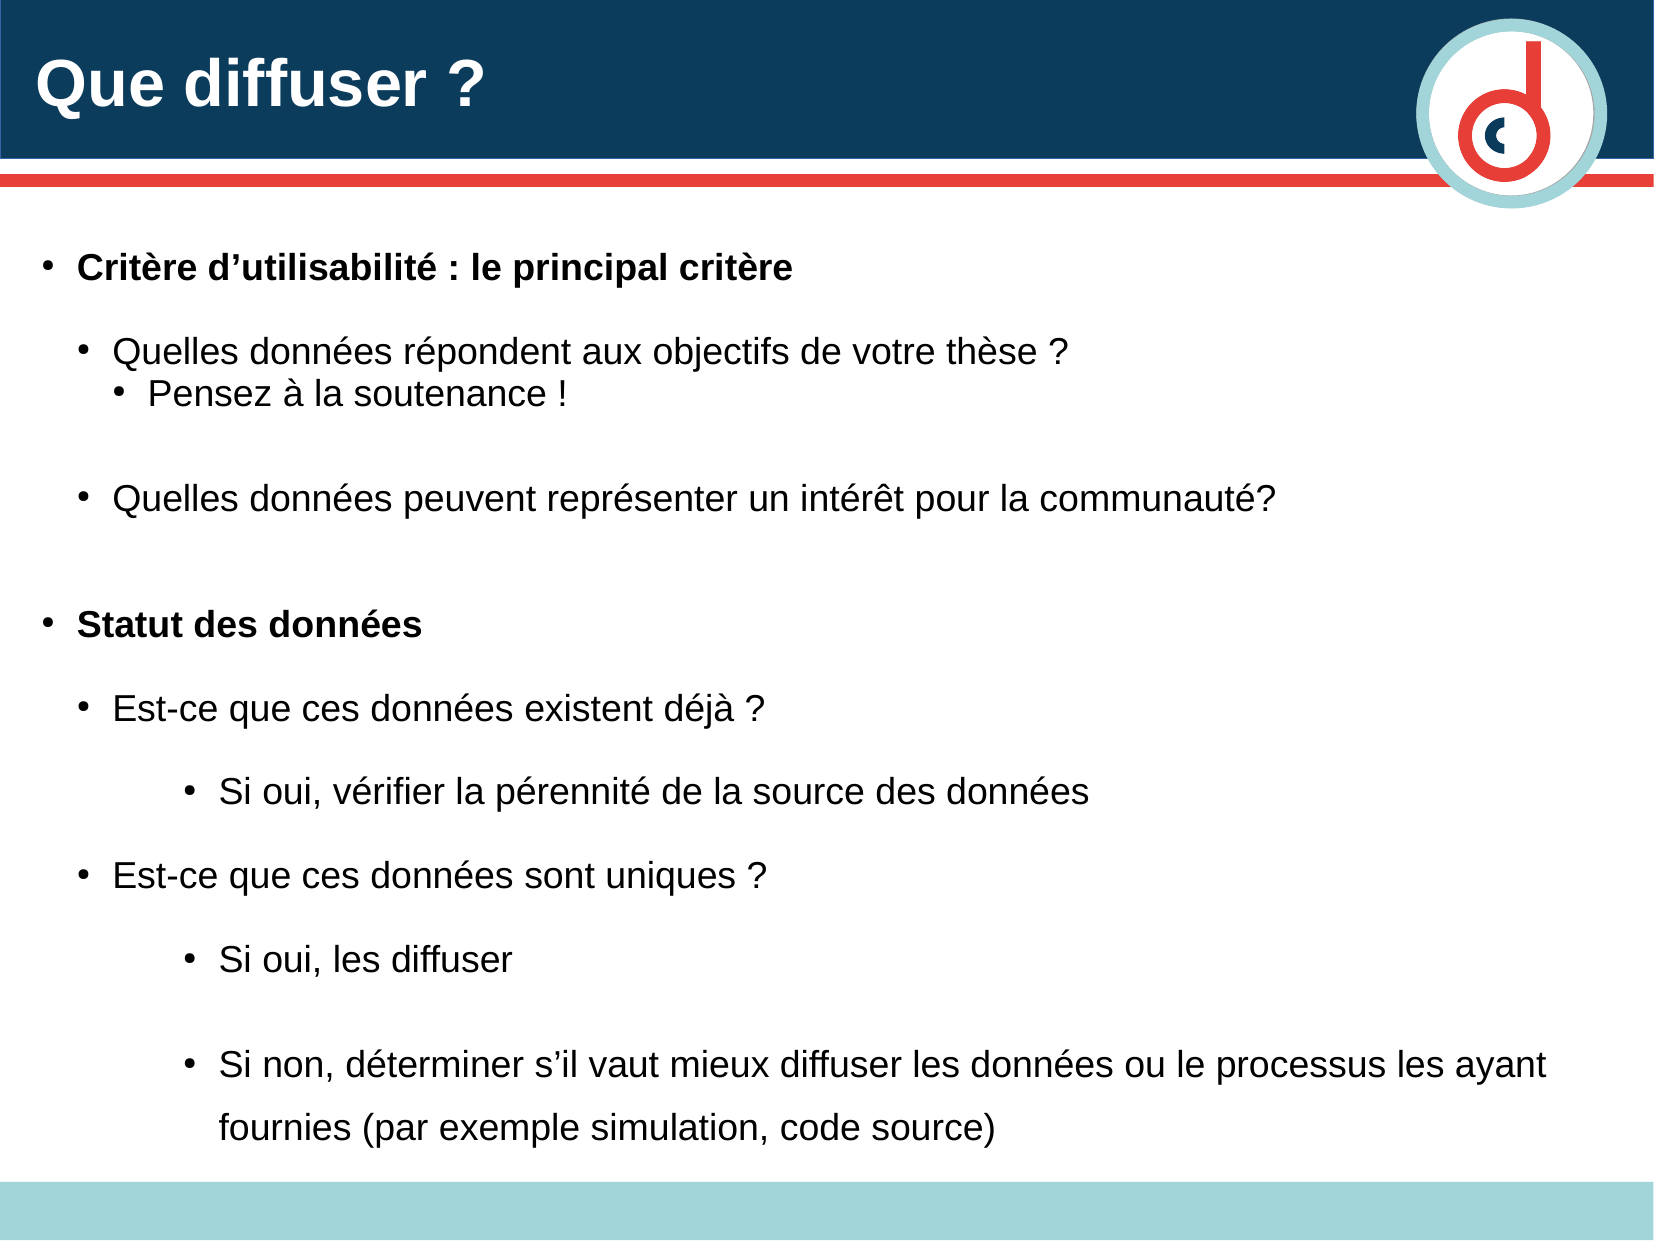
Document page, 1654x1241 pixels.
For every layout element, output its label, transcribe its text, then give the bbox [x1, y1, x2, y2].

text_box Critère d’utilisabilité : le principal critère Quelles données répondent aux objectifs de votre thèse ? Pensez à la soutenance ! Quelles données peuvent représenter un intérêt pour la communauté? Statut des données Est-ce que ces données existent déjà ? Si oui, vérifier la pérennité de la source des données Est-ce que ces données sont uniques ? Si oui, les diffuser Si non, déterminer s’il vaut mieux diffuser les données ou le processus les ayant fournies (par exemple simulation, code source) [41, 194, 1654, 1149]
title Que diffuser ? [35, 11, 1430, 159]
